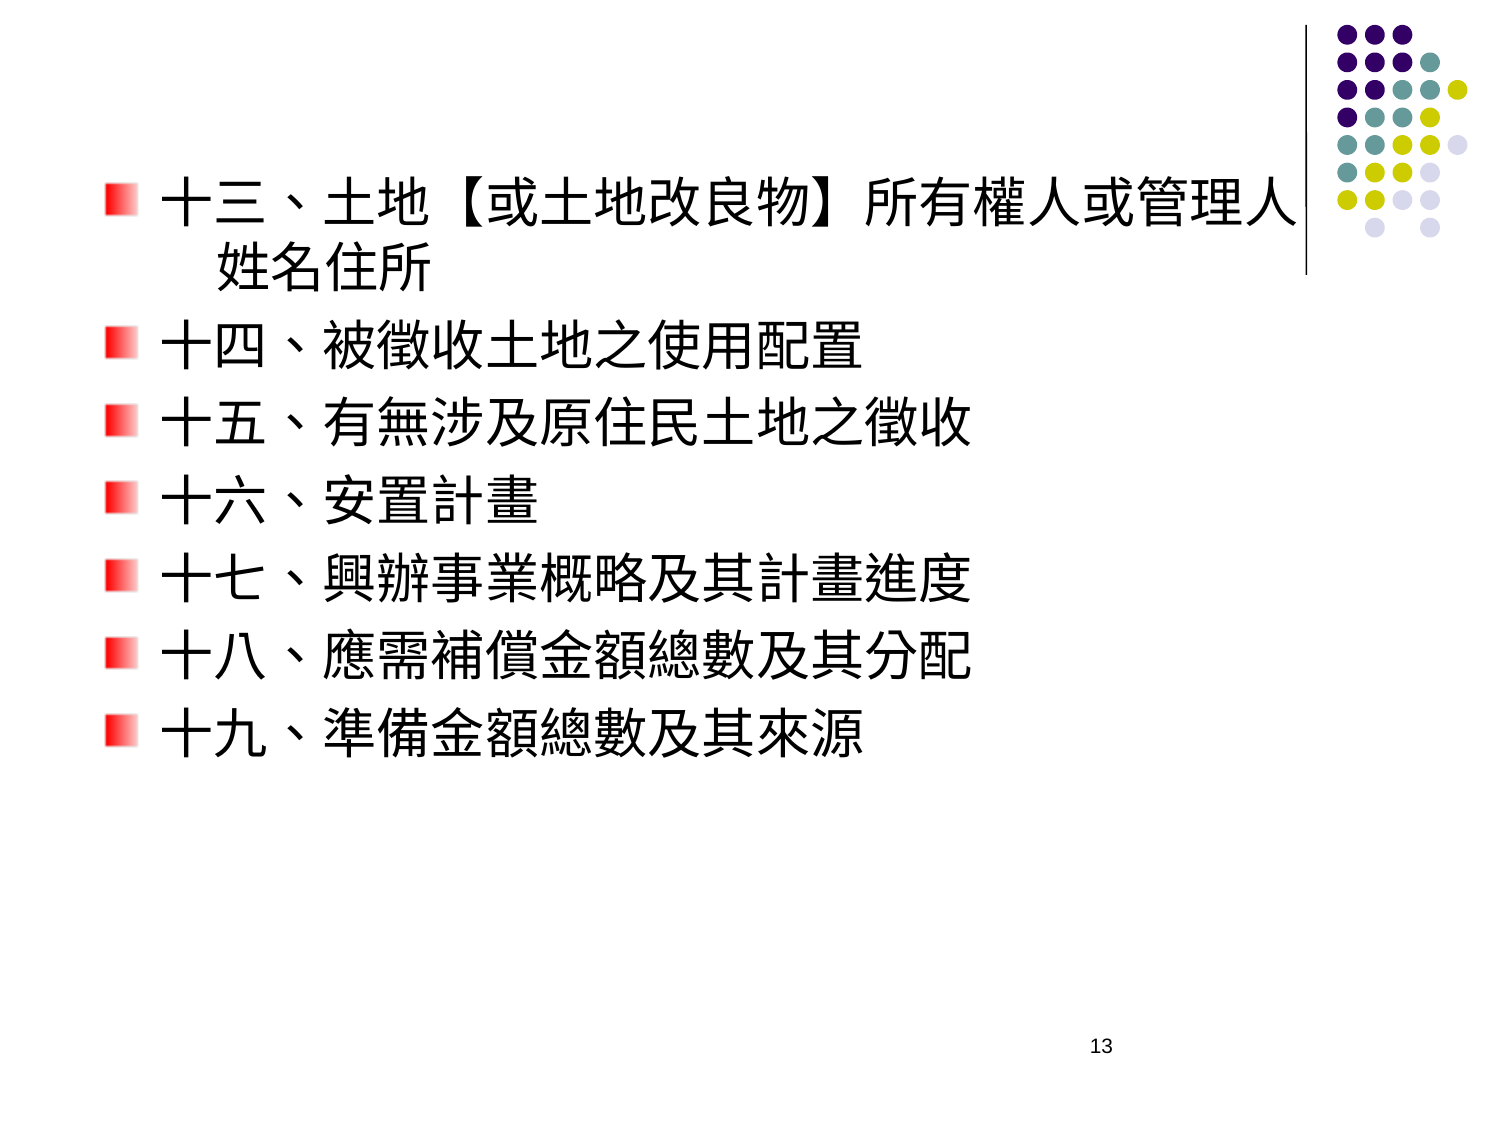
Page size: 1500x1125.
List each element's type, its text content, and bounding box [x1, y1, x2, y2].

list 十三、土地【或土地改良物】所有權人或管理人姓名住所 十四、被徵收土地之使用配置 十五、有無涉及原住民土地之徵收 十六、安置計畫 十七、興辦事業概略及其計畫進度 十八、應需補償金額總數及其分配 十九、準備金額總數及其來源 [88, 160, 1365, 1059]
text_box [1074, 1025, 1426, 1101]
